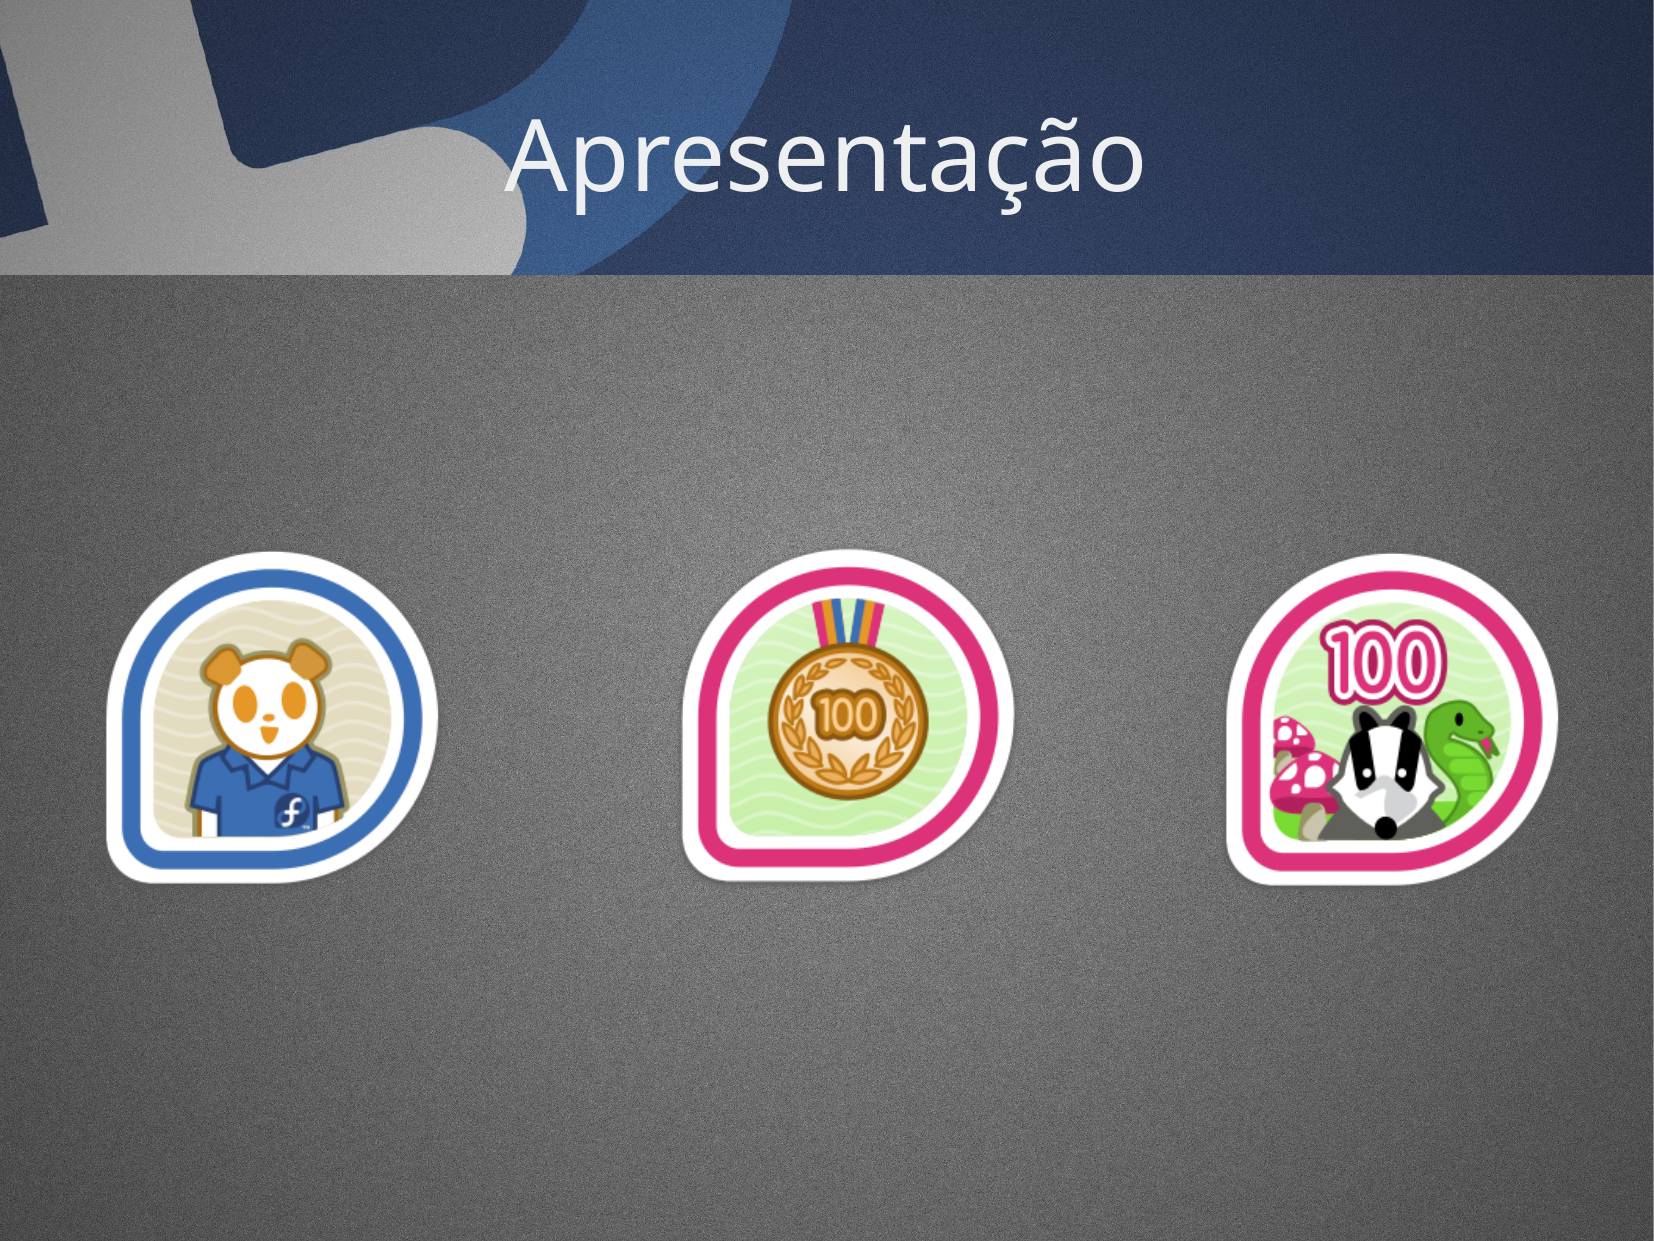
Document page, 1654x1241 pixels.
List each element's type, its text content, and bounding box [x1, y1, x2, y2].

picture [0, 0, 1654, 1241]
title Apresentação [82, 49, 1571, 257]
